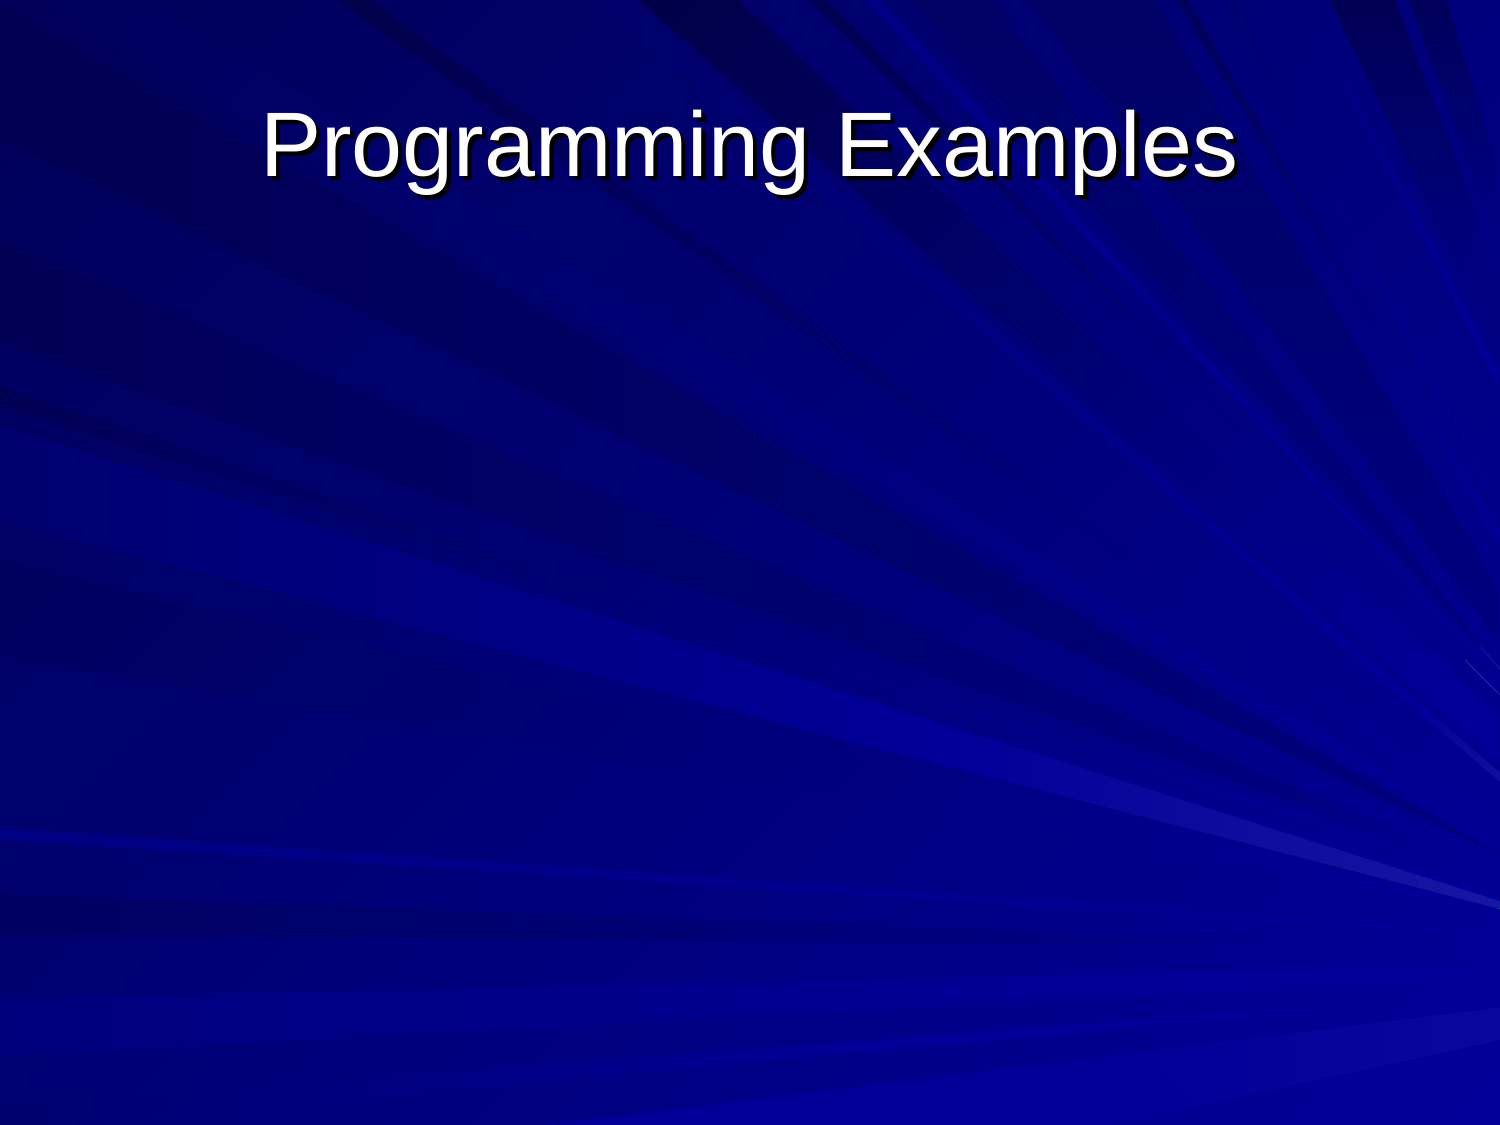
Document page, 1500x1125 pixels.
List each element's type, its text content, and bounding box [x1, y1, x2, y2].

title Programming Examples [75, 45, 1426, 234]
